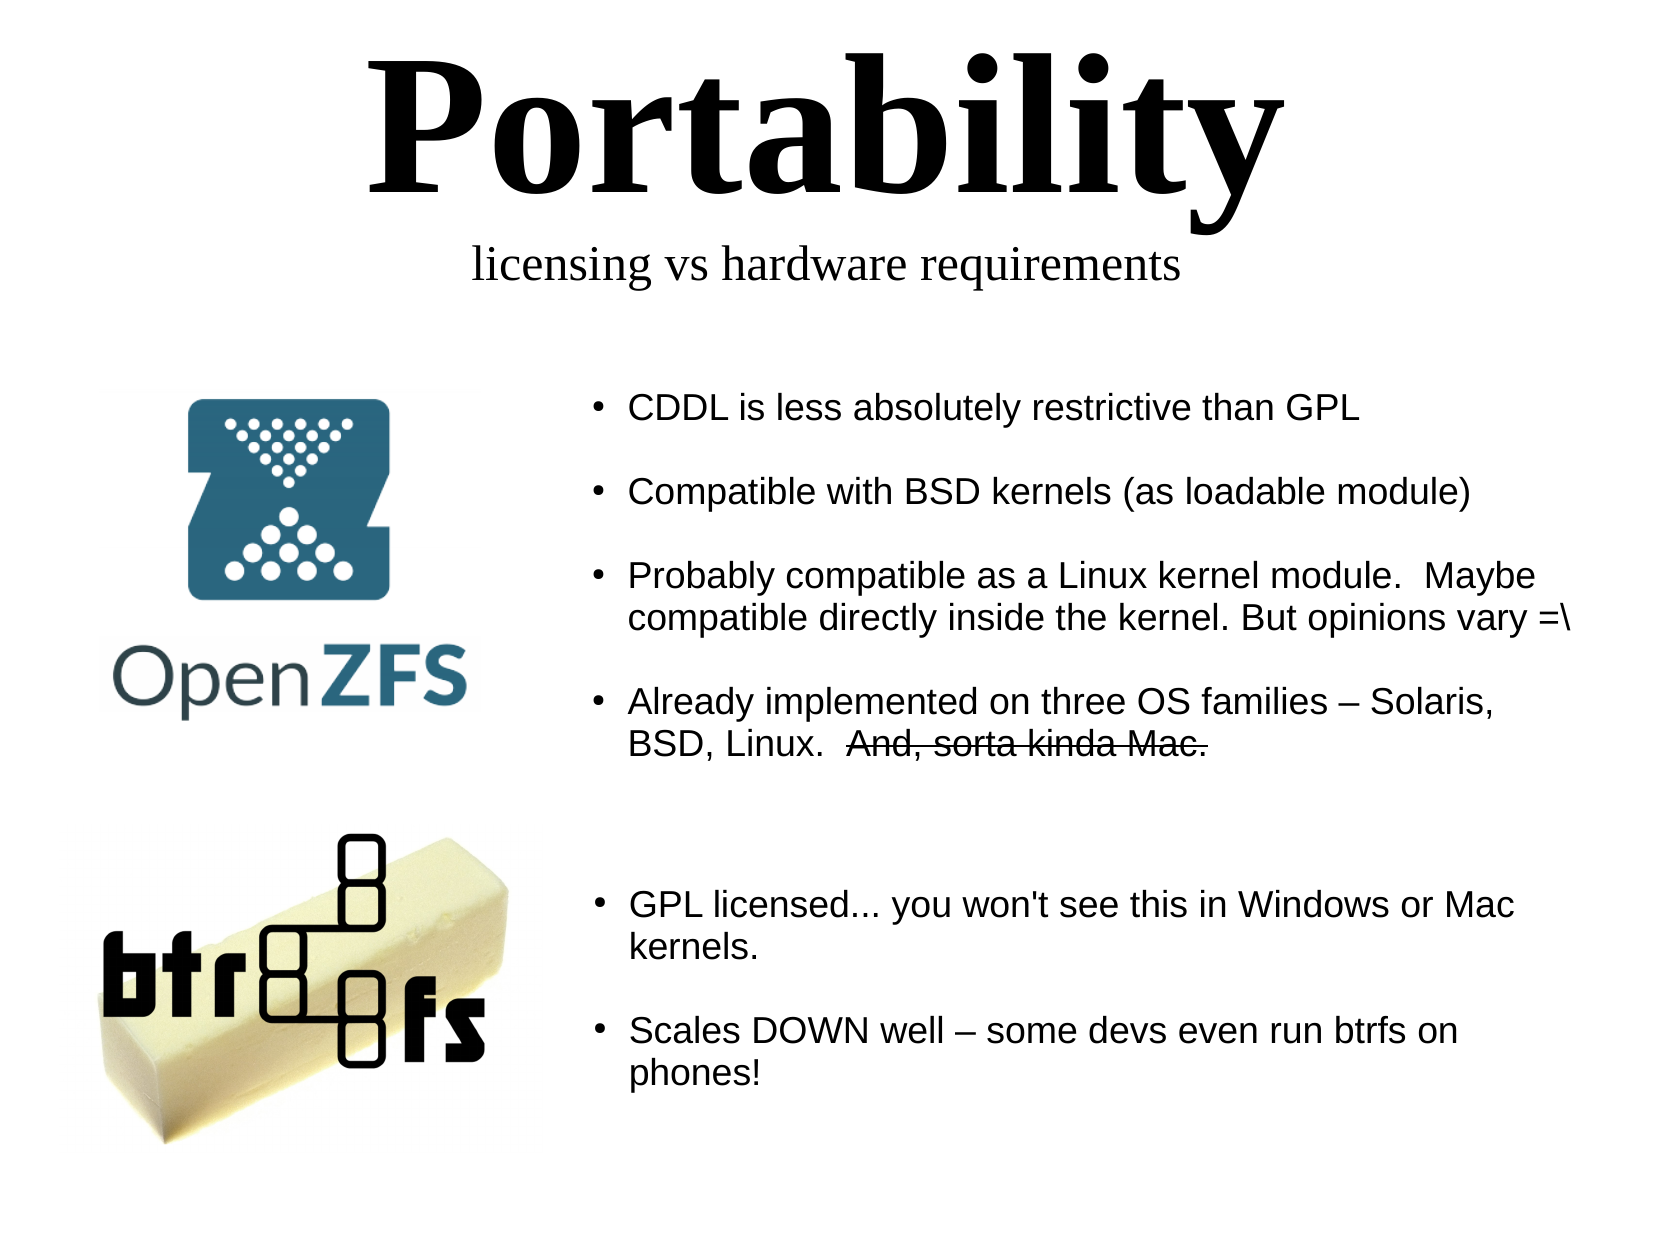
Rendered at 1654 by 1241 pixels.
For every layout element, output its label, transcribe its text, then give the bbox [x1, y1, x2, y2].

title Portability licensing vs hardware requirements [0, 14, 1654, 292]
picture [99, 385, 481, 736]
table_header CDDL is less absolutely restrictive than GPL Compatible with BSD kernels (as loadable module) Probably compatible as a Linux kernel module. Maybe compatible directly inside the kernel. But opinions vary =\ Already implemented on three OS families – Solaris, BSD, Linux. And, sorta kinda Mac. [577, 379, 1592, 828]
table_header GPL licensed... you won't see this in Windows or Mac kernels. Scales DOWN well – some devs even run btrfs on phones! [579, 875, 1593, 1227]
picture [59, 824, 543, 1153]
